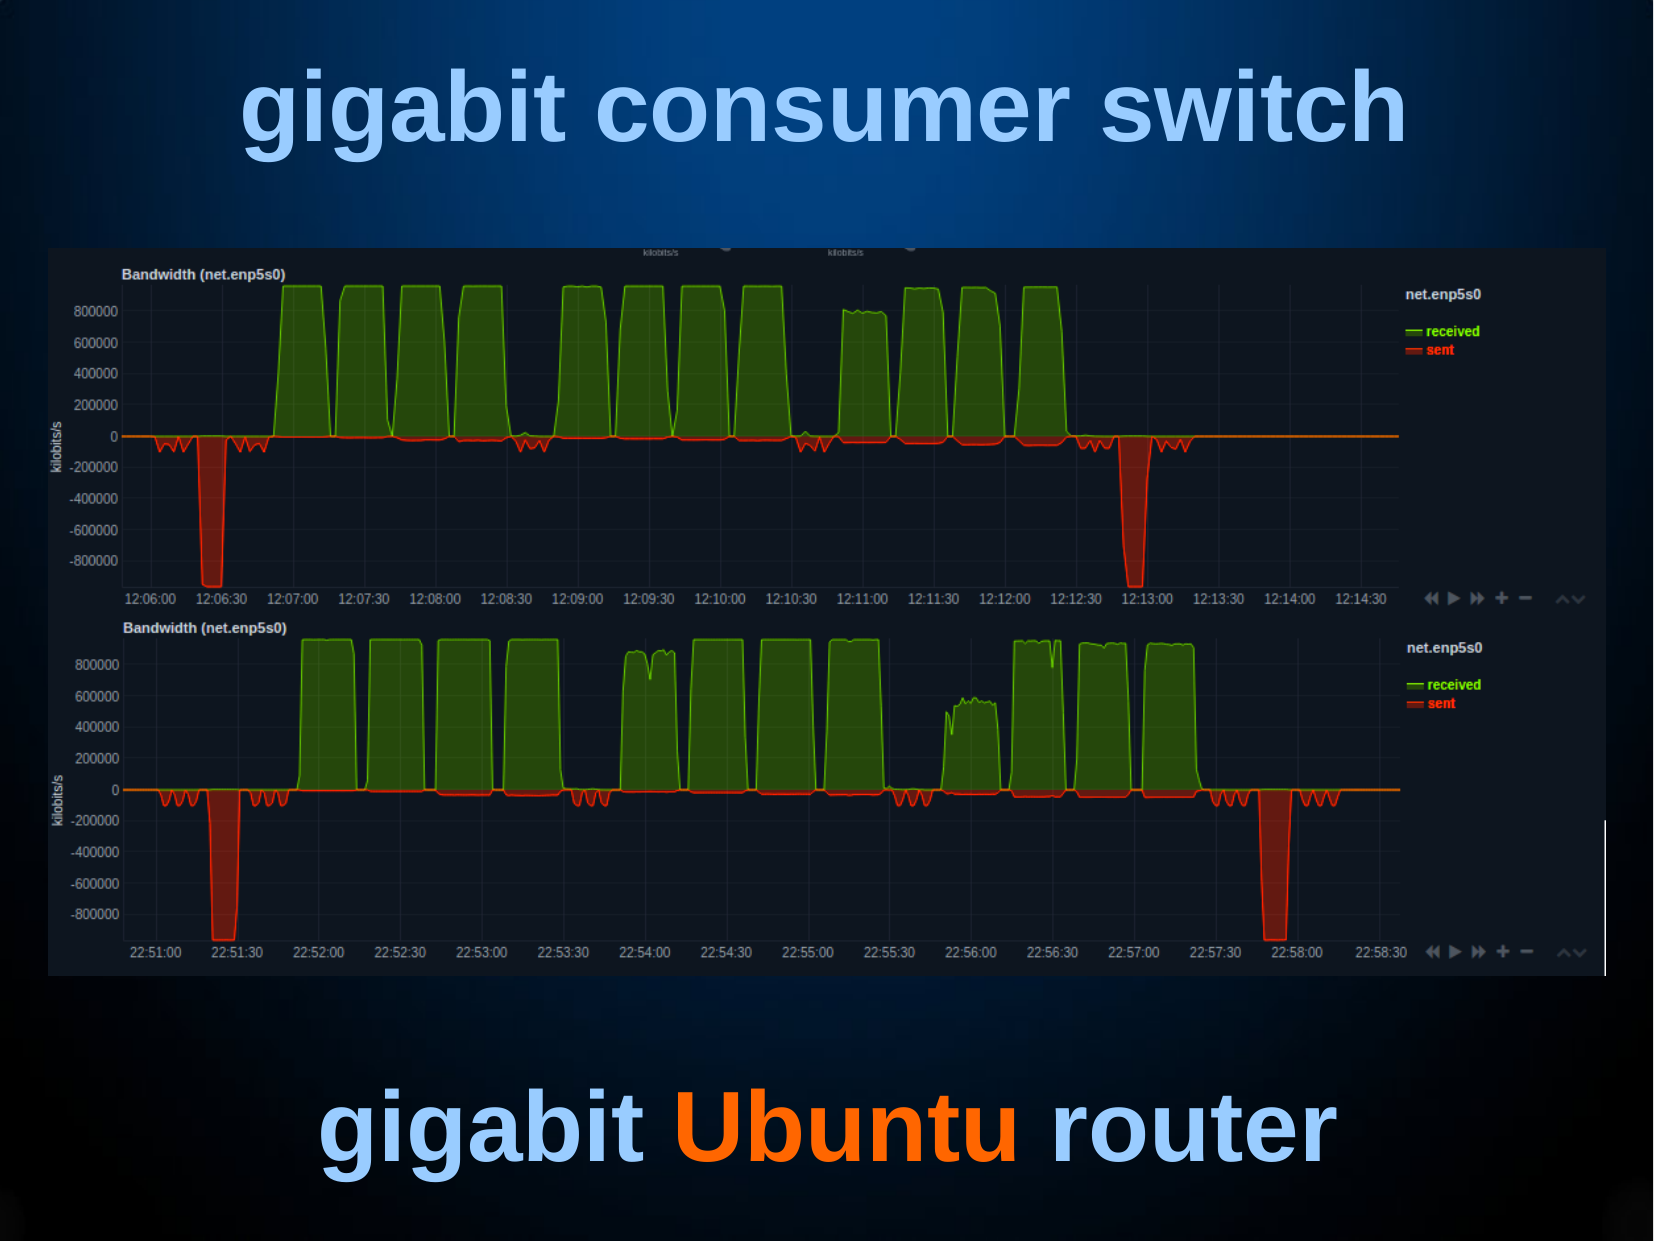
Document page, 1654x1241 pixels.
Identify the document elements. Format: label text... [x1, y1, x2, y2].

title gigabit Ubuntu router [3, 1022, 1653, 1231]
picture [0, 0, 1654, 1241]
title gigabit consumer switch [0, 2, 1651, 211]
